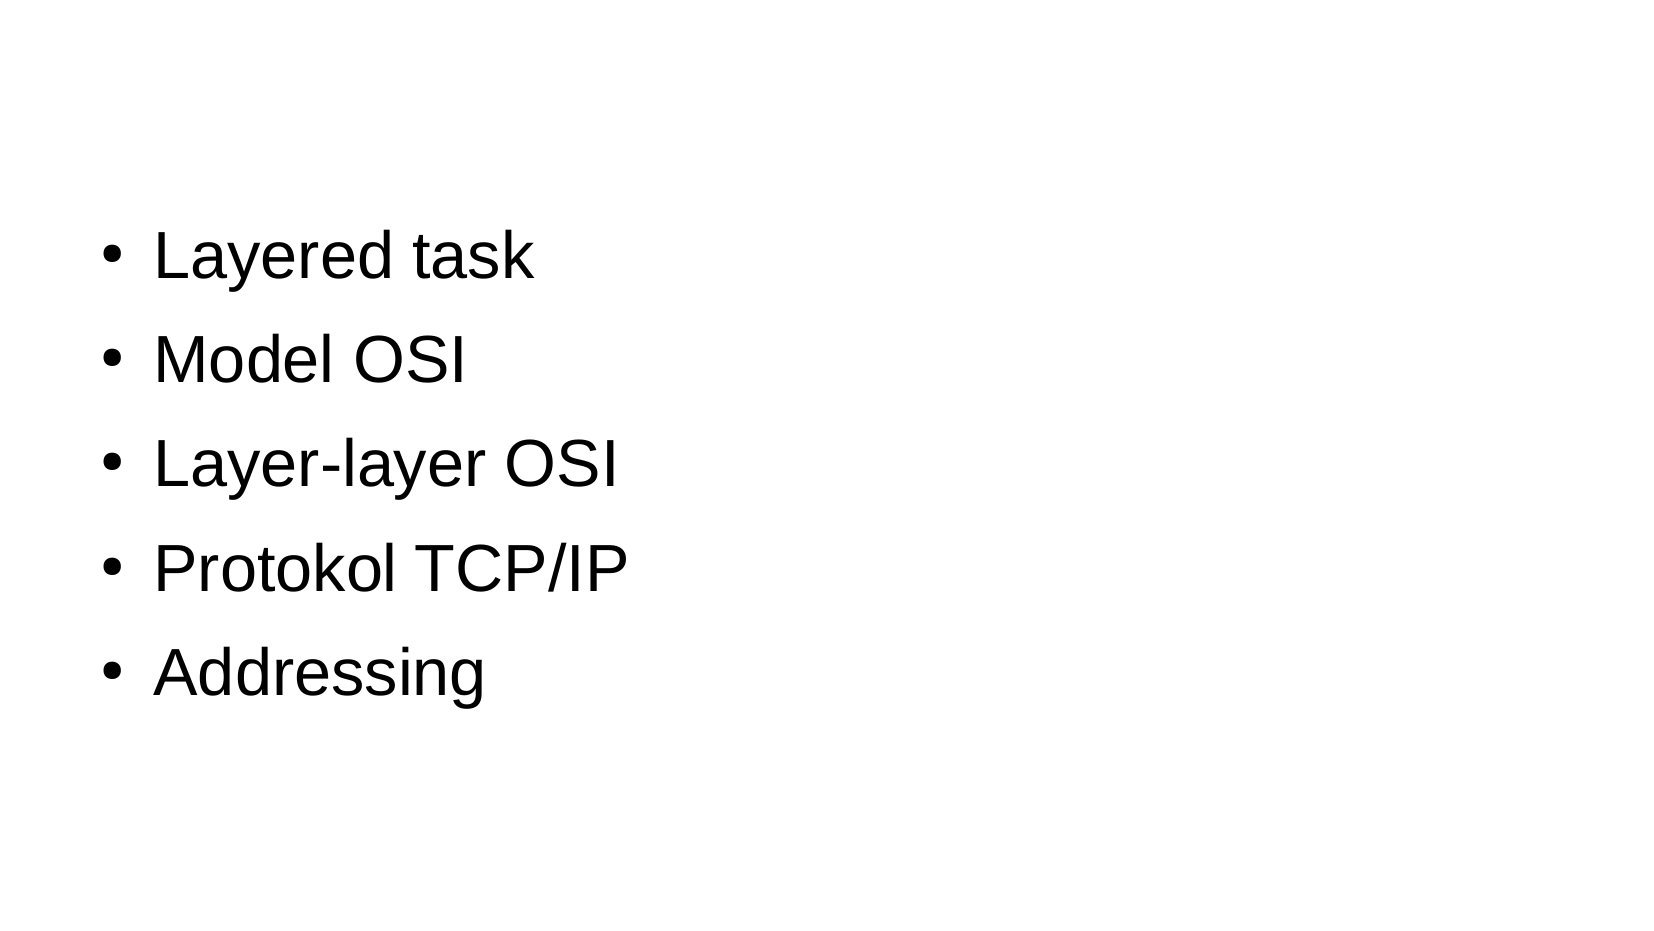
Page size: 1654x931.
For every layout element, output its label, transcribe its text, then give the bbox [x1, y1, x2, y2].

list Layered task Model OSI Layer-layer OSI Protokol TCP/IP Addressing [82, 217, 1571, 758]
